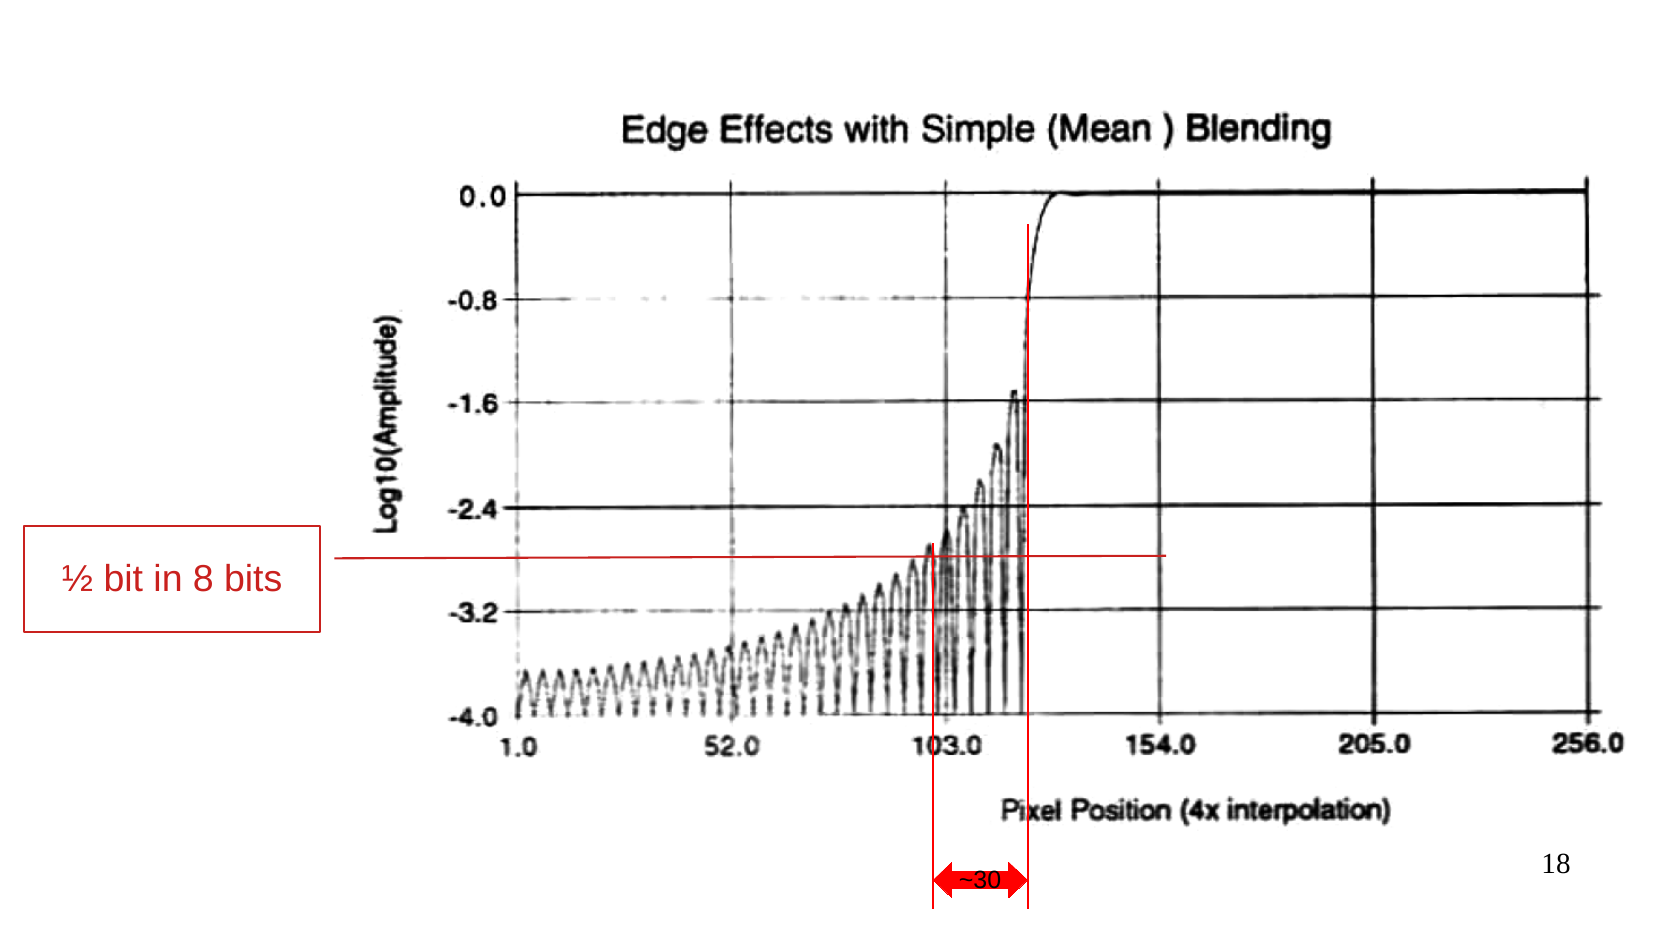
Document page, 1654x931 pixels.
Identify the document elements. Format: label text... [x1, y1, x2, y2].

text_box ~30 [990, 872, 998, 886]
text_box ~30 [933, 862, 1028, 898]
picture [934, 557, 1027, 848]
text_box ½ bit in 8 bits [24, 526, 320, 632]
picture [330, 67, 1654, 848]
